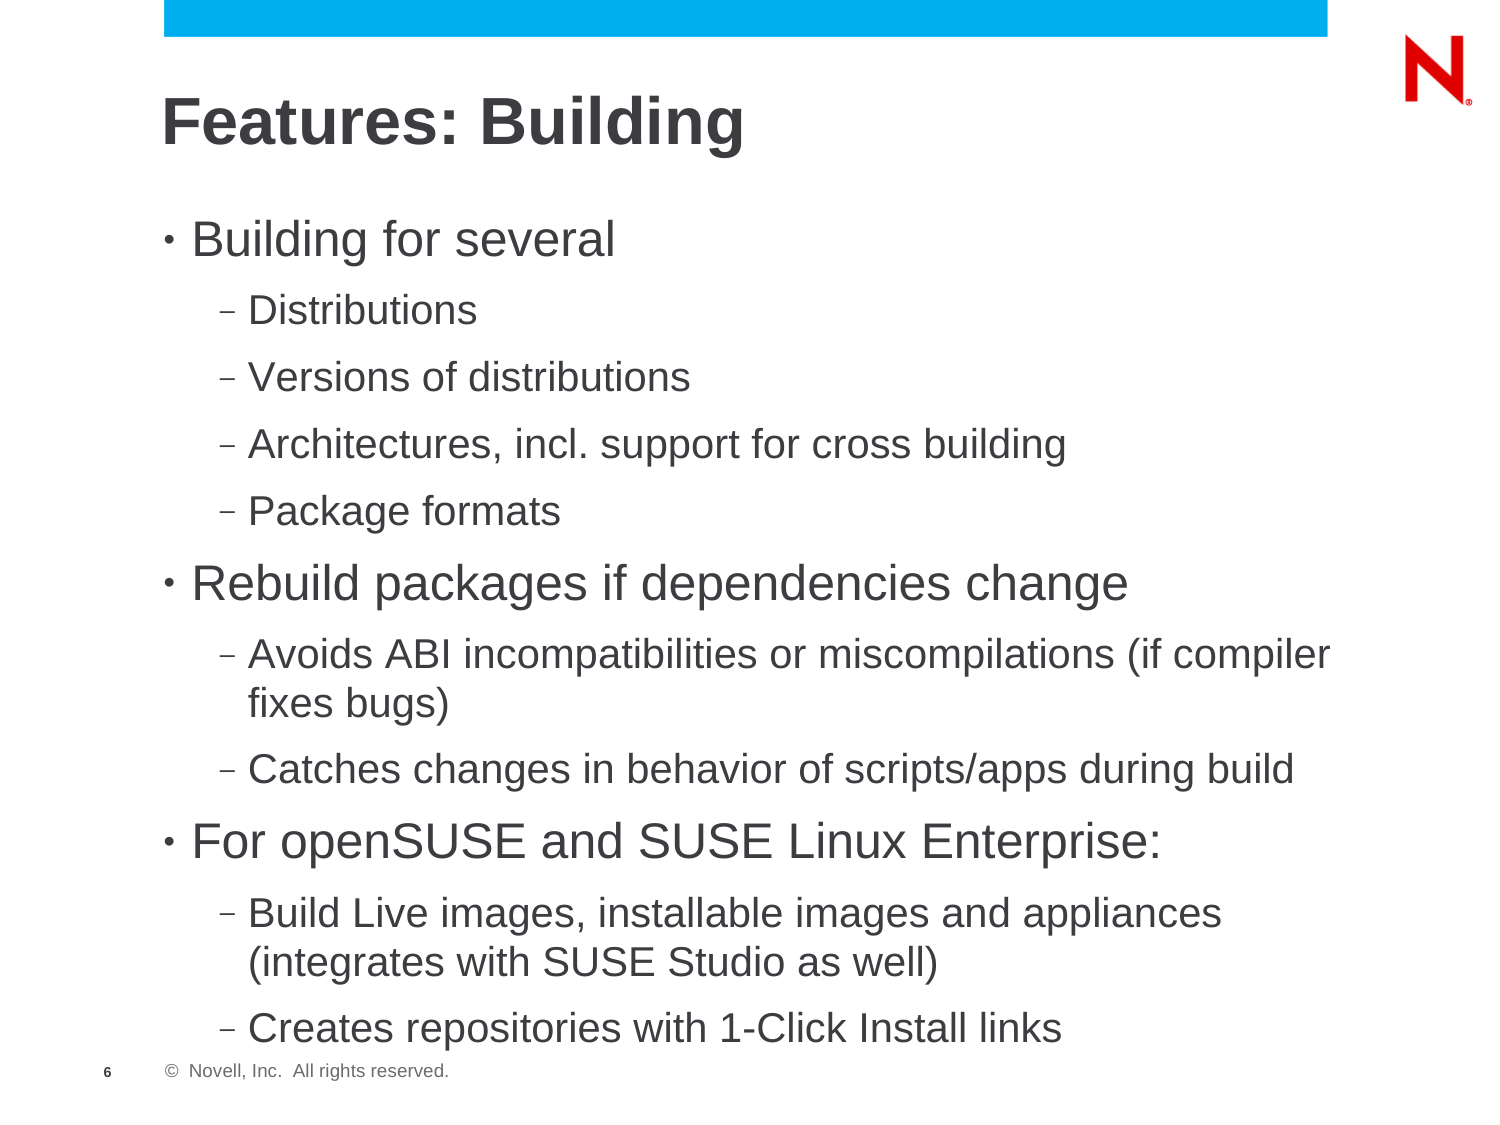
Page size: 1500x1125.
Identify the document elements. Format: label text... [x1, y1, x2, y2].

picture [1403, 32, 1473, 107]
list Building for several Distributions Versions of distributions Architectures, incl. support for cross building Package formats Rebuild packages if dependencies change Avoids ABI incompatibilities or miscompilations (if compiler fixes bugs) Catches changes in behavior of scripts/apps during build For openSUSE and SUSE Linux Enterprise: Build Live images, installable images and appliances (integrates with SUSE Studio as well) Creates repositories with 1-Click Install links [163, 208, 1404, 1097]
title Features: Building [161, 41, 1383, 205]
